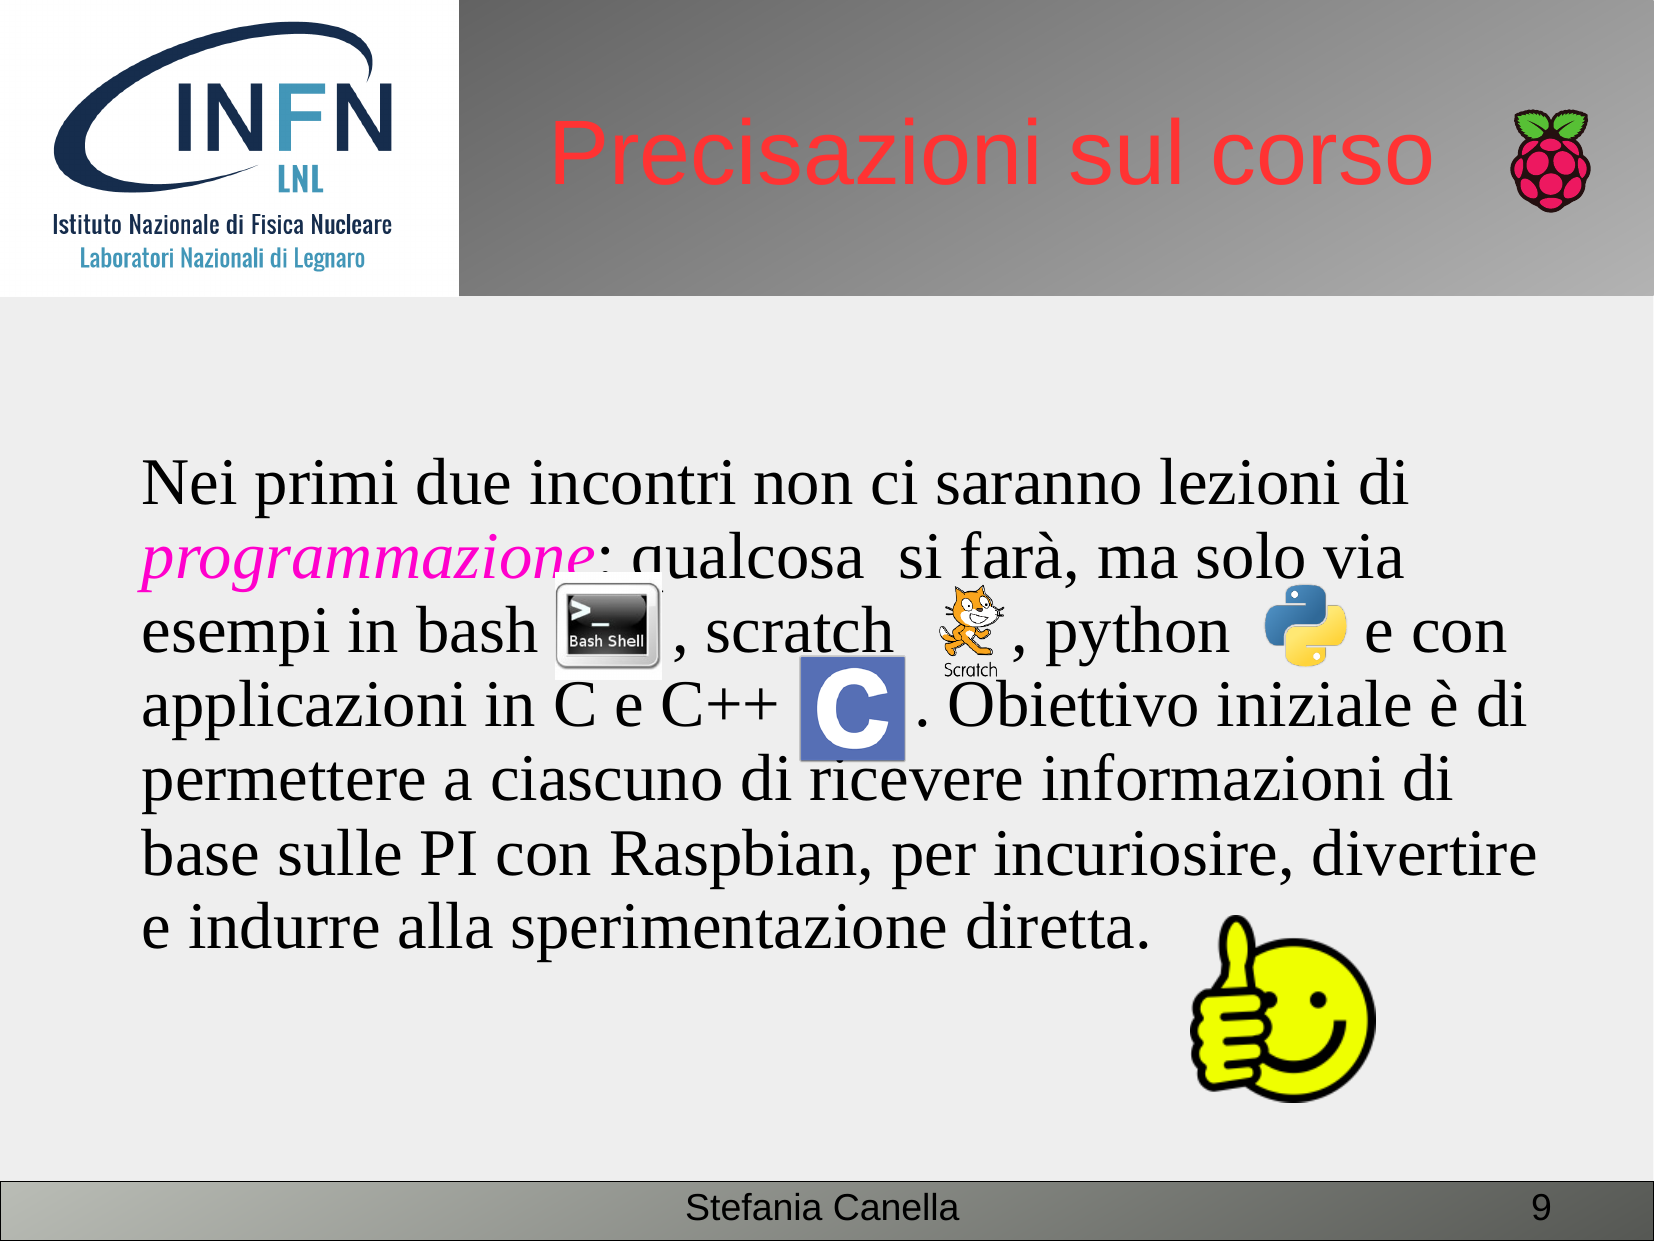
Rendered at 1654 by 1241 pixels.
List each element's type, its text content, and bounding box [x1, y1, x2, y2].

text_box [0, 1181, 670, 1241]
picture [909, 578, 1032, 697]
text_box [984, 1181, 1516, 1241]
picture [1190, 915, 1376, 1103]
picture [1246, 566, 1365, 686]
picture [799, 655, 906, 763]
picture [0, 0, 459, 297]
text_box 34 [1516, 1178, 1654, 1241]
picture [555, 572, 662, 680]
subtitle Nei primi due incontri non ci saranno lezioni di programmazione: qualcosa si farà, ma solo via esempi in bash , scratch , python e con applicazioni in C e C++ . Obiettivo iniziale è di permettere a ciascuno di ricevere informazioni di base sulle PI con Raspbian, per incuriosire, divertire e indurre alla sperimentazione diretta. [82, 300, 1571, 1109]
title Precisazioni sul corso [459, 49, 1571, 257]
text_box Stefania Canella [670, 1178, 984, 1241]
text_box [459, 0, 1654, 296]
